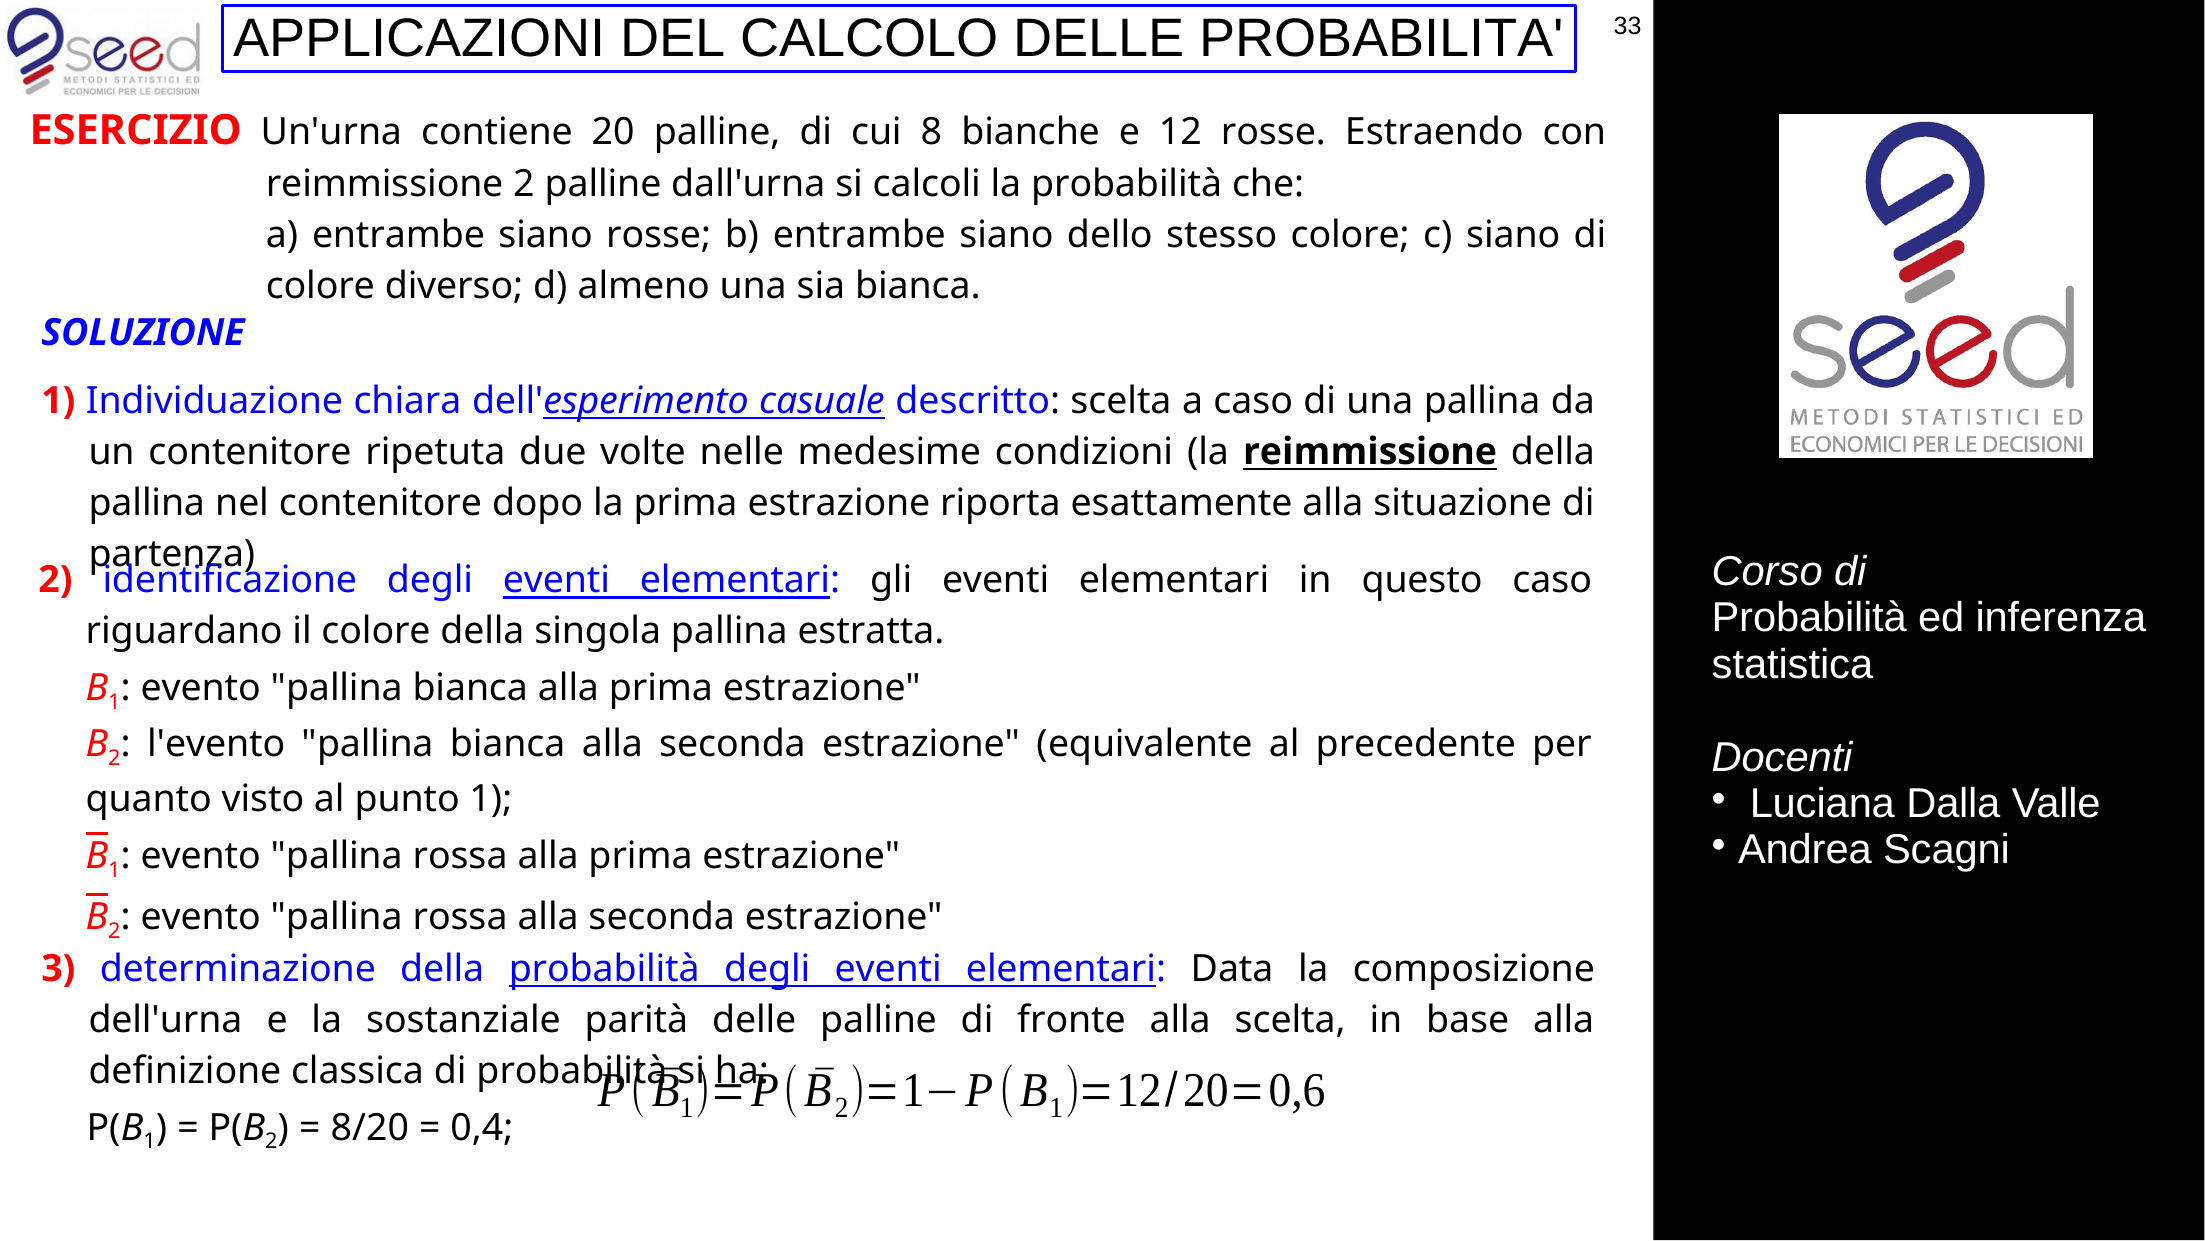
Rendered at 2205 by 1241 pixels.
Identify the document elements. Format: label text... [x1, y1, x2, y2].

text_box 3) determinazione della probabilità degli eventi elementari: Data la composizione dell'urna e la sostanziale parità delle palline di fronte alla scelta, in base alla definizione classica di probabilità si ha: P(B1) = P(B2) = 8/20 = 0,4; [41, 941, 1595, 1121]
text_box SOLUZIONE 1) Individuazione chiara dell'esperimento casuale descritto: scelta a caso di una pallina da un contenitore ripetuta due volte nelle medesime condizioni (la reimmissione della pallina nel contenitore dopo la prima estrazione riporta esattamente alla situazione di partenza) [41, 304, 1595, 537]
chart [588, 1063, 1332, 1125]
text_box 2) identificazione degli eventi elementari: gli eventi elementari in questo caso riguardano il colore della singola pallina estratta. B1: evento "pallina bianca alla prima estrazione" B2: l'evento "pallina bianca alla seconda estrazione" (equivalente al precedente per quanto visto al punto 1); B1: evento "pallina rossa alla prima estrazione" B2: evento "pallina rossa alla seconda estrazione" [38, 552, 1593, 890]
text_box APPLICAZIONI DEL CALCOLO DELLE PROBABILITA' [222, 5, 1576, 72]
picture [1779, 114, 2093, 458]
picture [5, 5, 203, 98]
text_box ESERCIZIO Un'urna contiene 20 palline, di cui 8 bianche e 12 rosse. Estraendo con reimmissione 2 palline dall'urna si calcoli la probabilità che: a) entrambe siano rosse; b) entrambe siano dello stesso colore; c) siano di colore diverso; d) almeno una sia bianca. [29, 100, 1607, 306]
